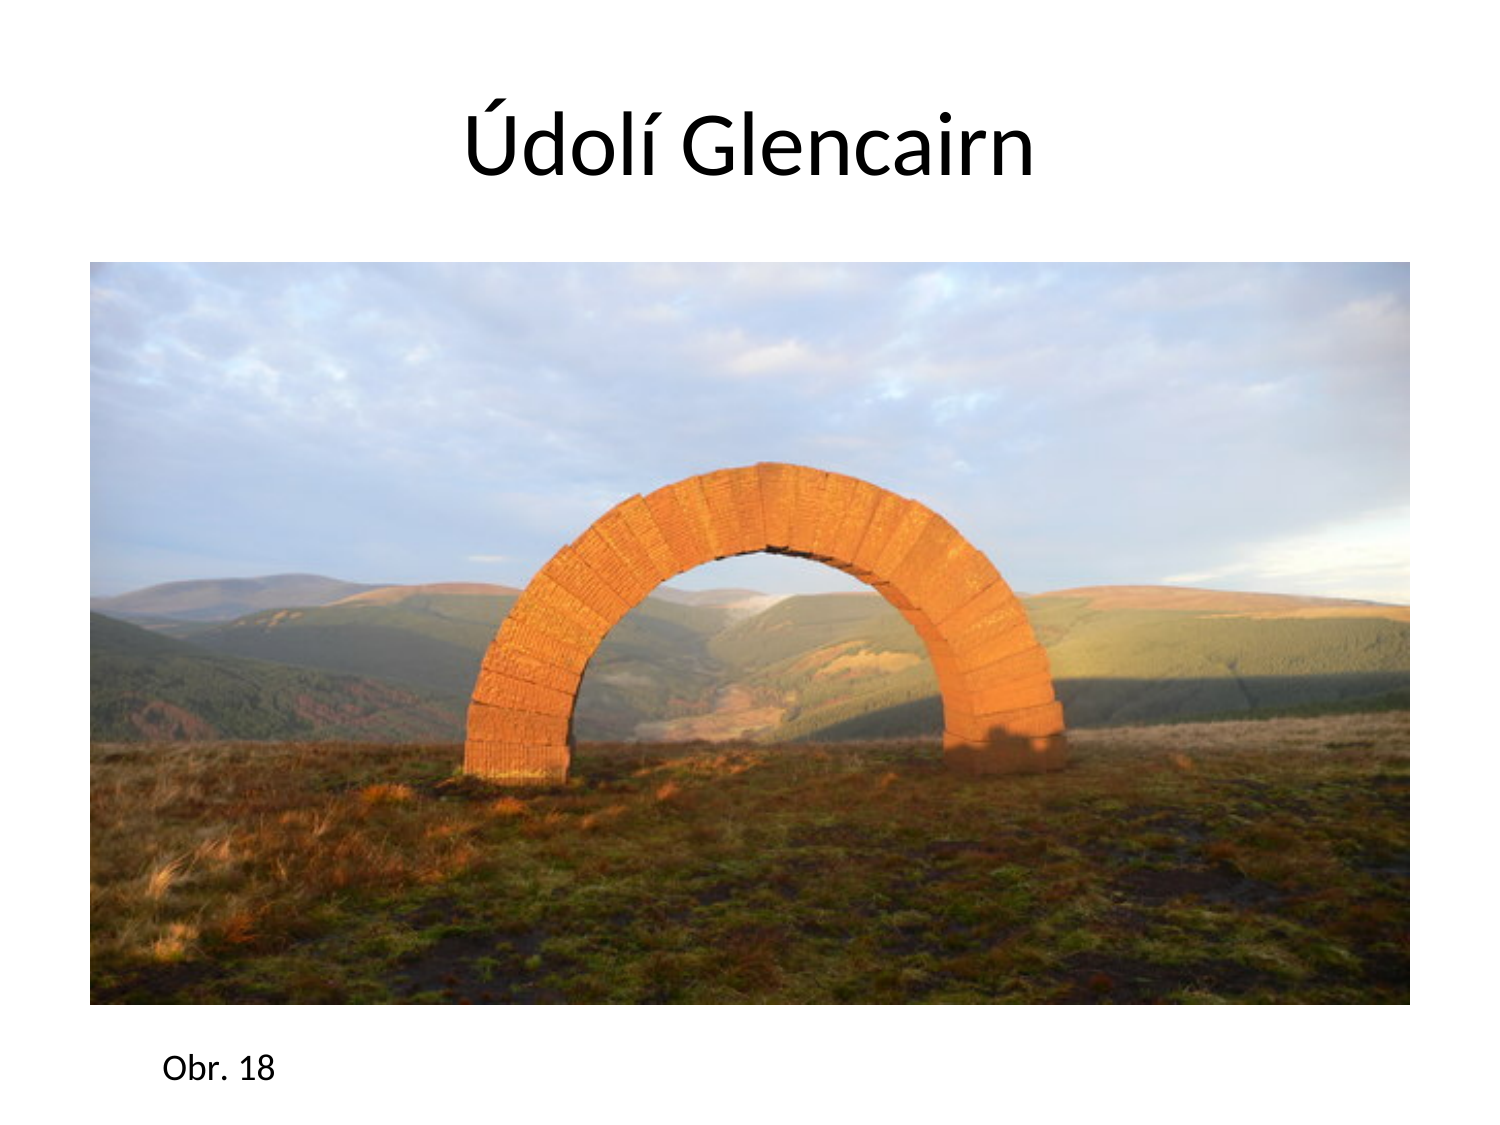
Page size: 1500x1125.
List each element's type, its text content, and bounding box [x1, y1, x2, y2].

title Údolí Glencairn [75, 45, 1426, 233]
text_box Obr. 18 [147, 1034, 1500, 1096]
text_box [90, 262, 1410, 1006]
